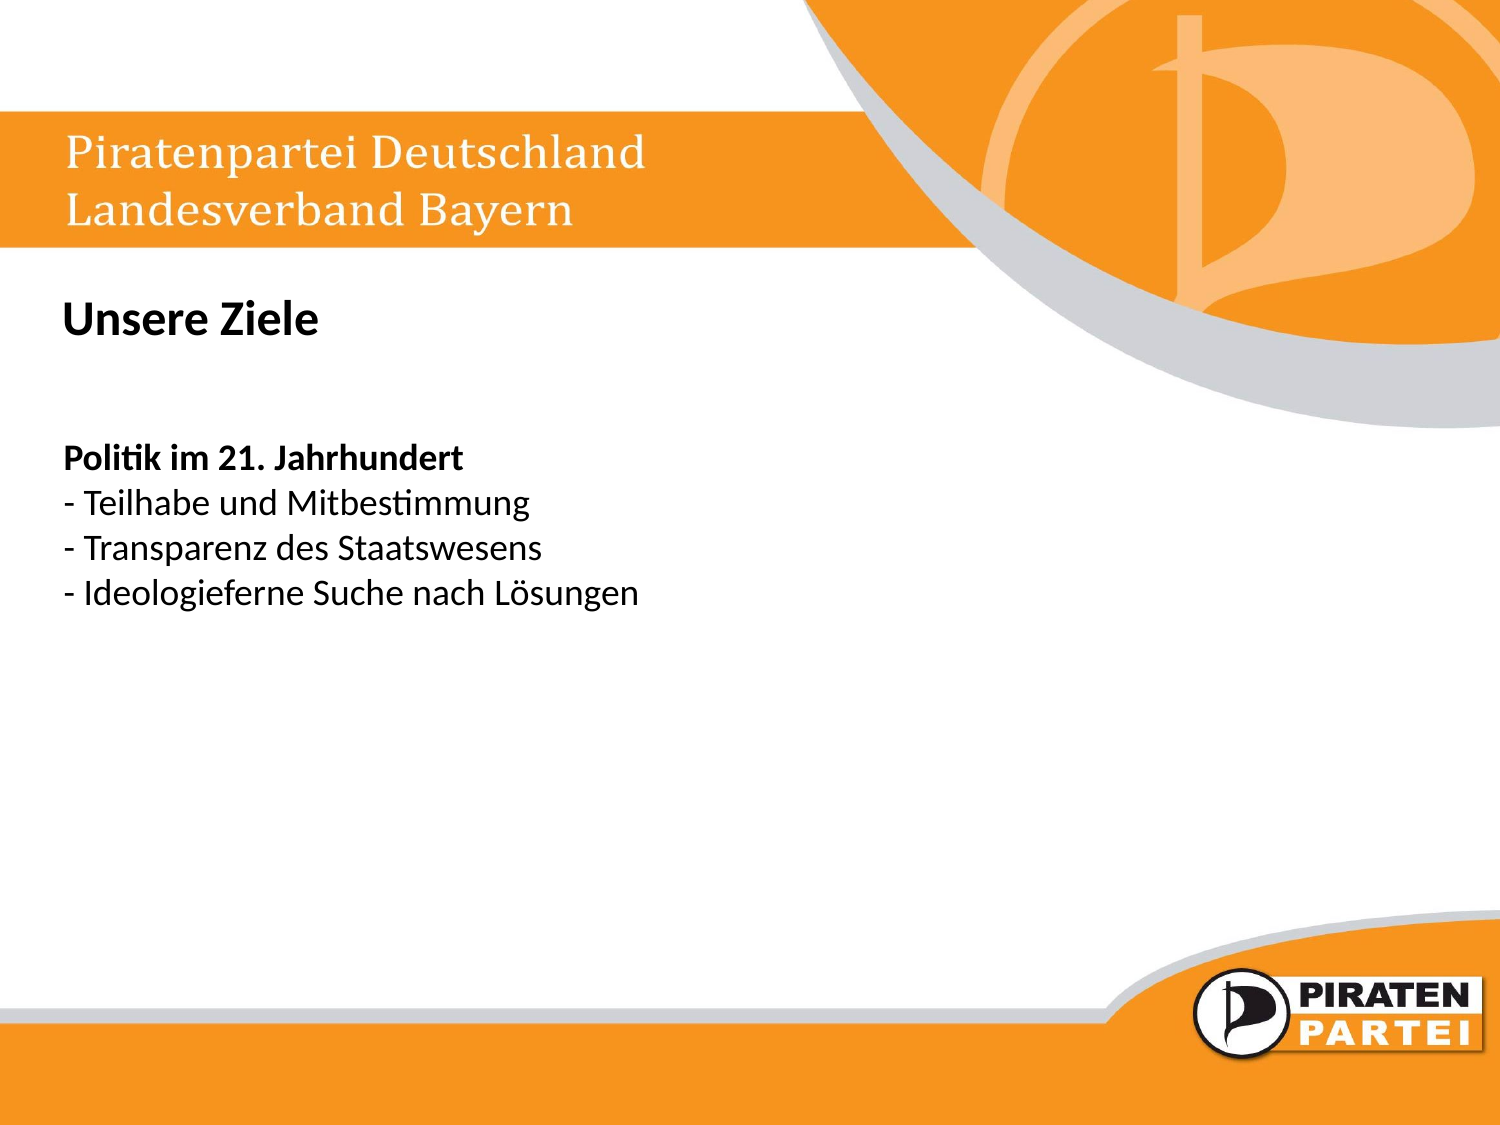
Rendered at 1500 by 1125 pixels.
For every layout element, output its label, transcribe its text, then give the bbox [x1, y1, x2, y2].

text_box Politik im 21. Jahrhundert - Teilhabe und Mitbestimmung - Transparenz des Staatswesens - Ideologieferne Suche nach Lösungen [48, 425, 1223, 621]
picture [0, 0, 1500, 1125]
text_box Unsere Ziele [47, 277, 335, 353]
